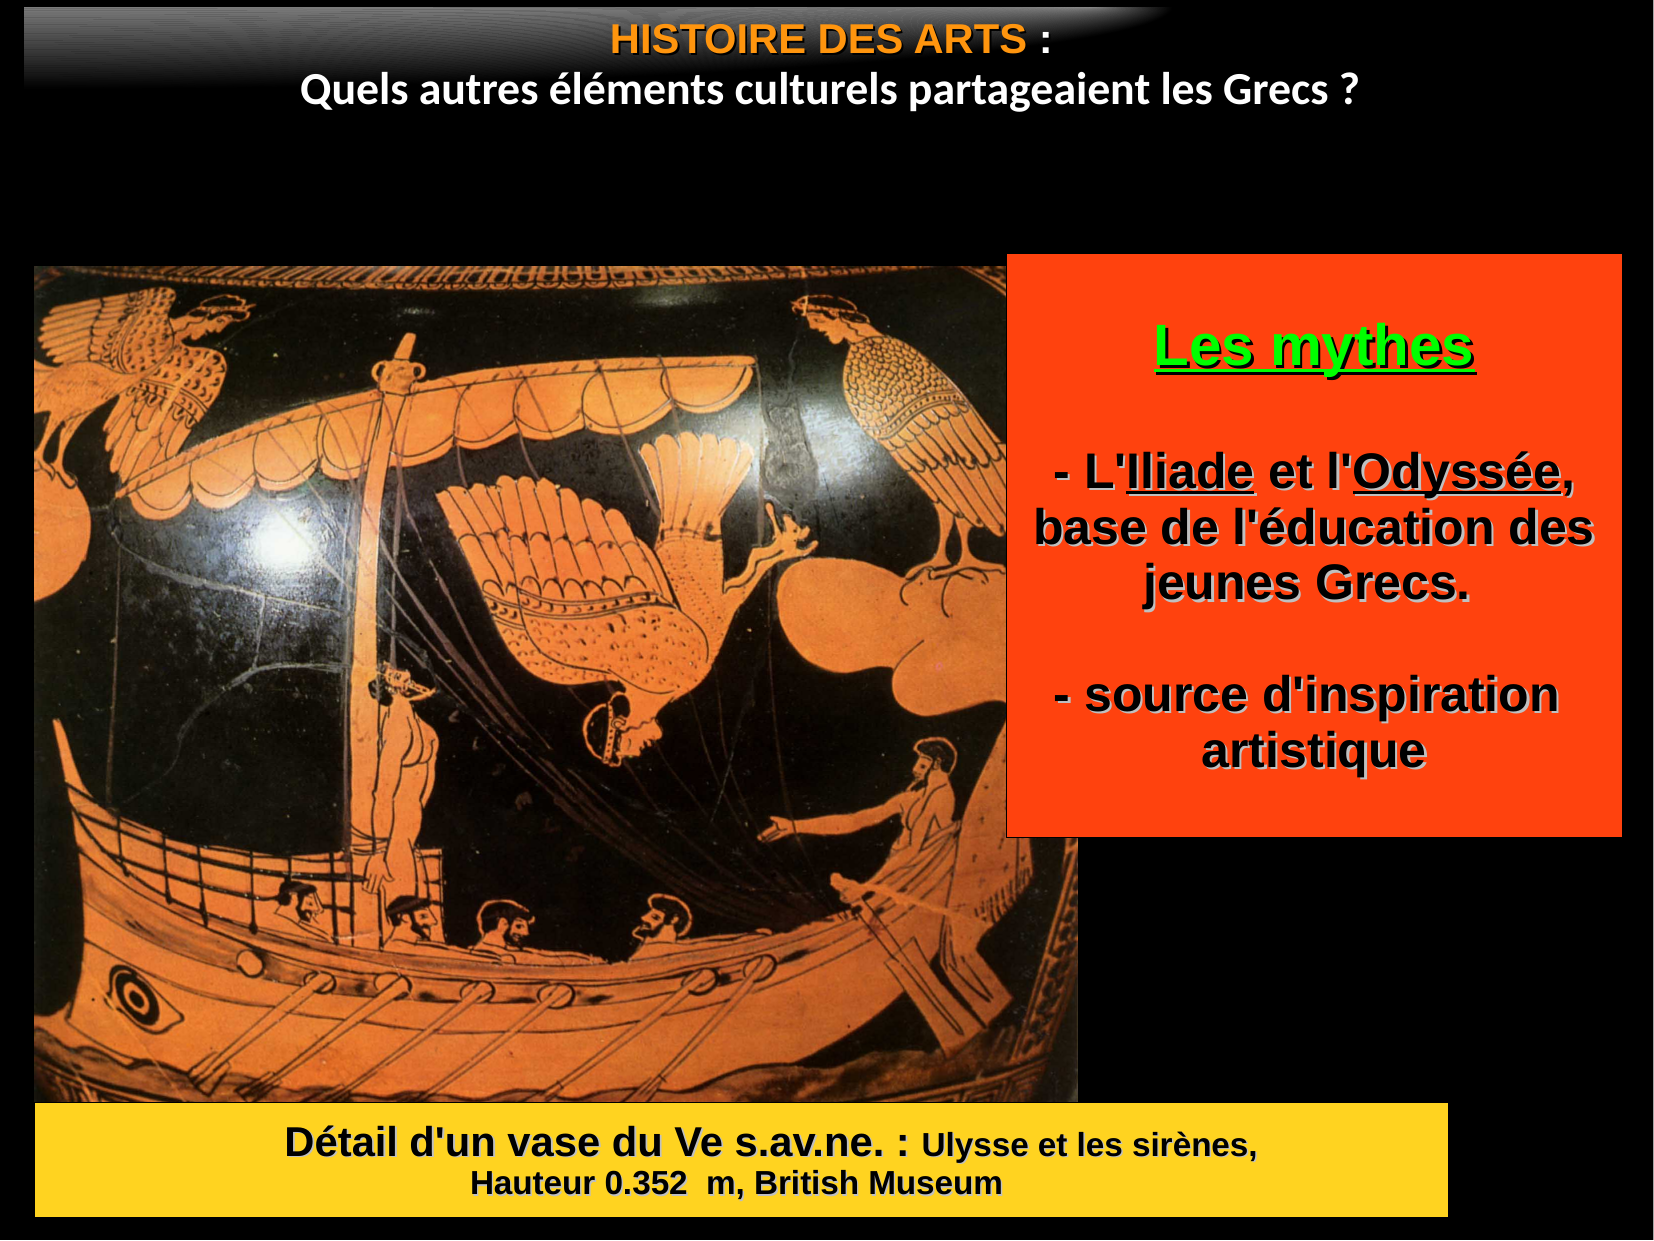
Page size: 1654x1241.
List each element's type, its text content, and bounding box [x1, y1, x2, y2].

text_box Détail d'un vase du Ve s.av.ne. : Ulysse et les sirènes, Hauteur 0.352 m, British Museum [34, 1102, 1449, 1218]
text_box HISTOIRE DES ARTS : Quels autres éléments culturels partageaient les Grecs ? [23, 6, 1651, 125]
text_box Les mythes - L'Iliade et l'Odyssée, base de l'éducation des jeunes Grecs. - source d'inspiration artistique [1006, 253, 1623, 838]
picture [34, 266, 1078, 1102]
